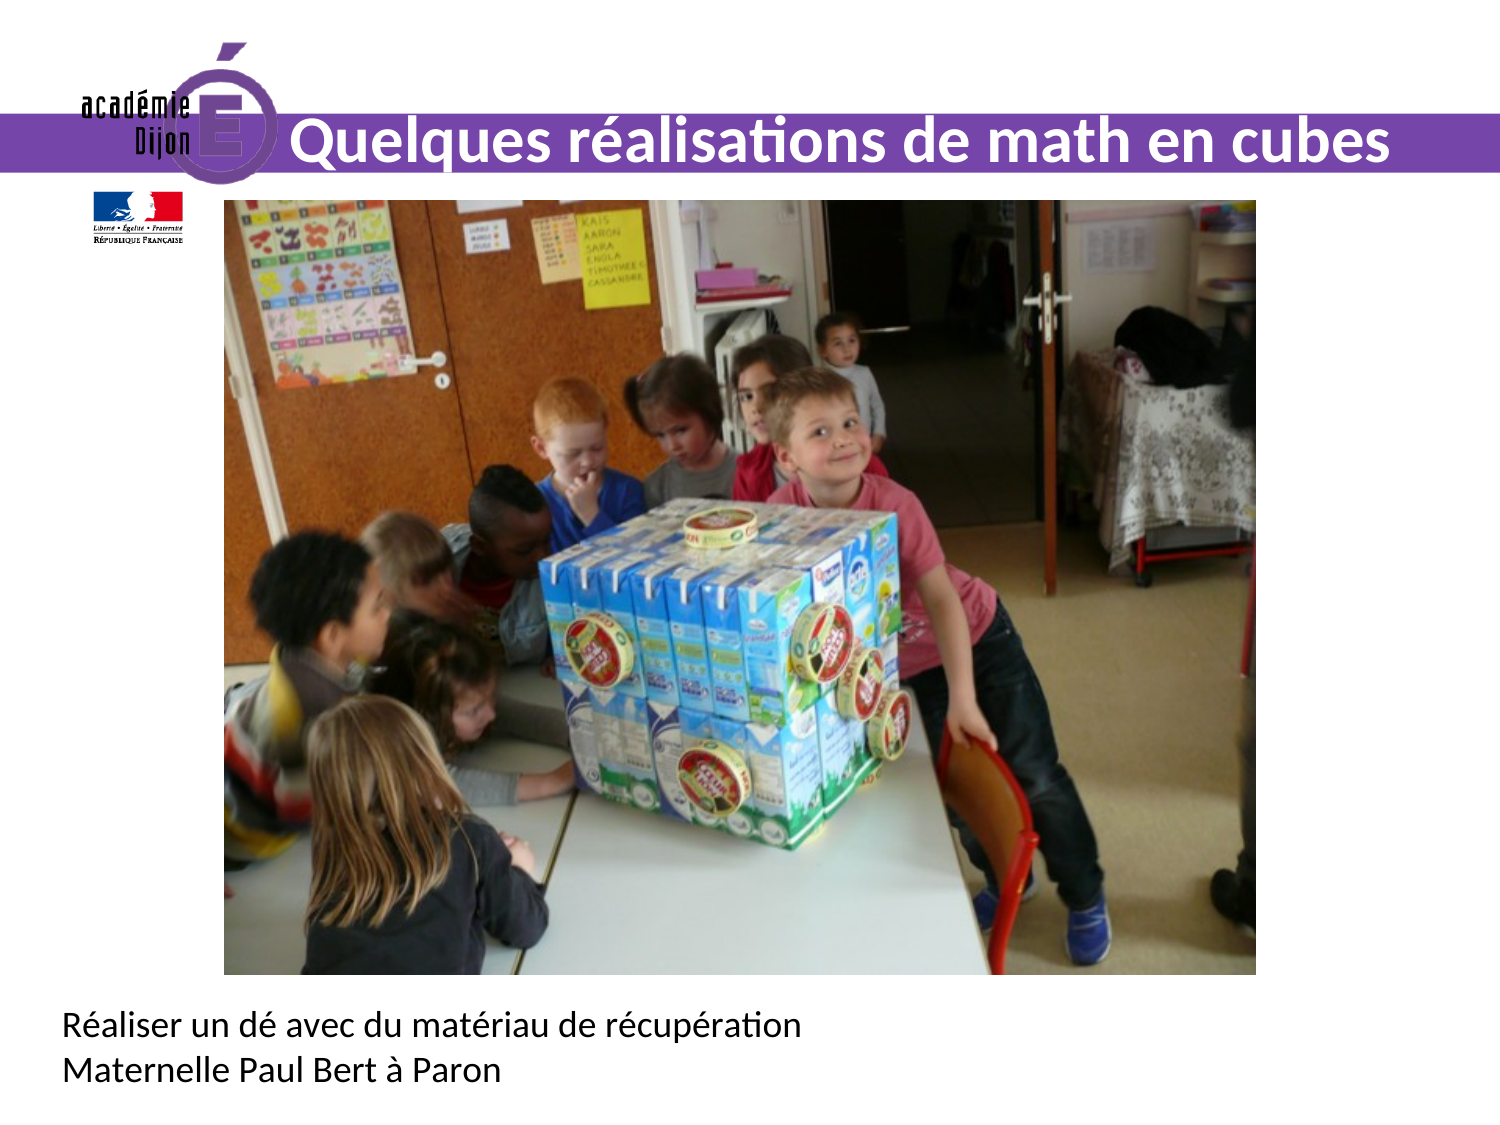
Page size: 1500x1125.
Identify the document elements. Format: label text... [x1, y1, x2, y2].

text_box Réaliser un dé avec du matériau de récupération Maternelle Paul Bert à Paron [47, 992, 1500, 1053]
text_box Quelques réalisations de math en cubes [47, 35, 1408, 237]
picture [82, 200, 1256, 975]
